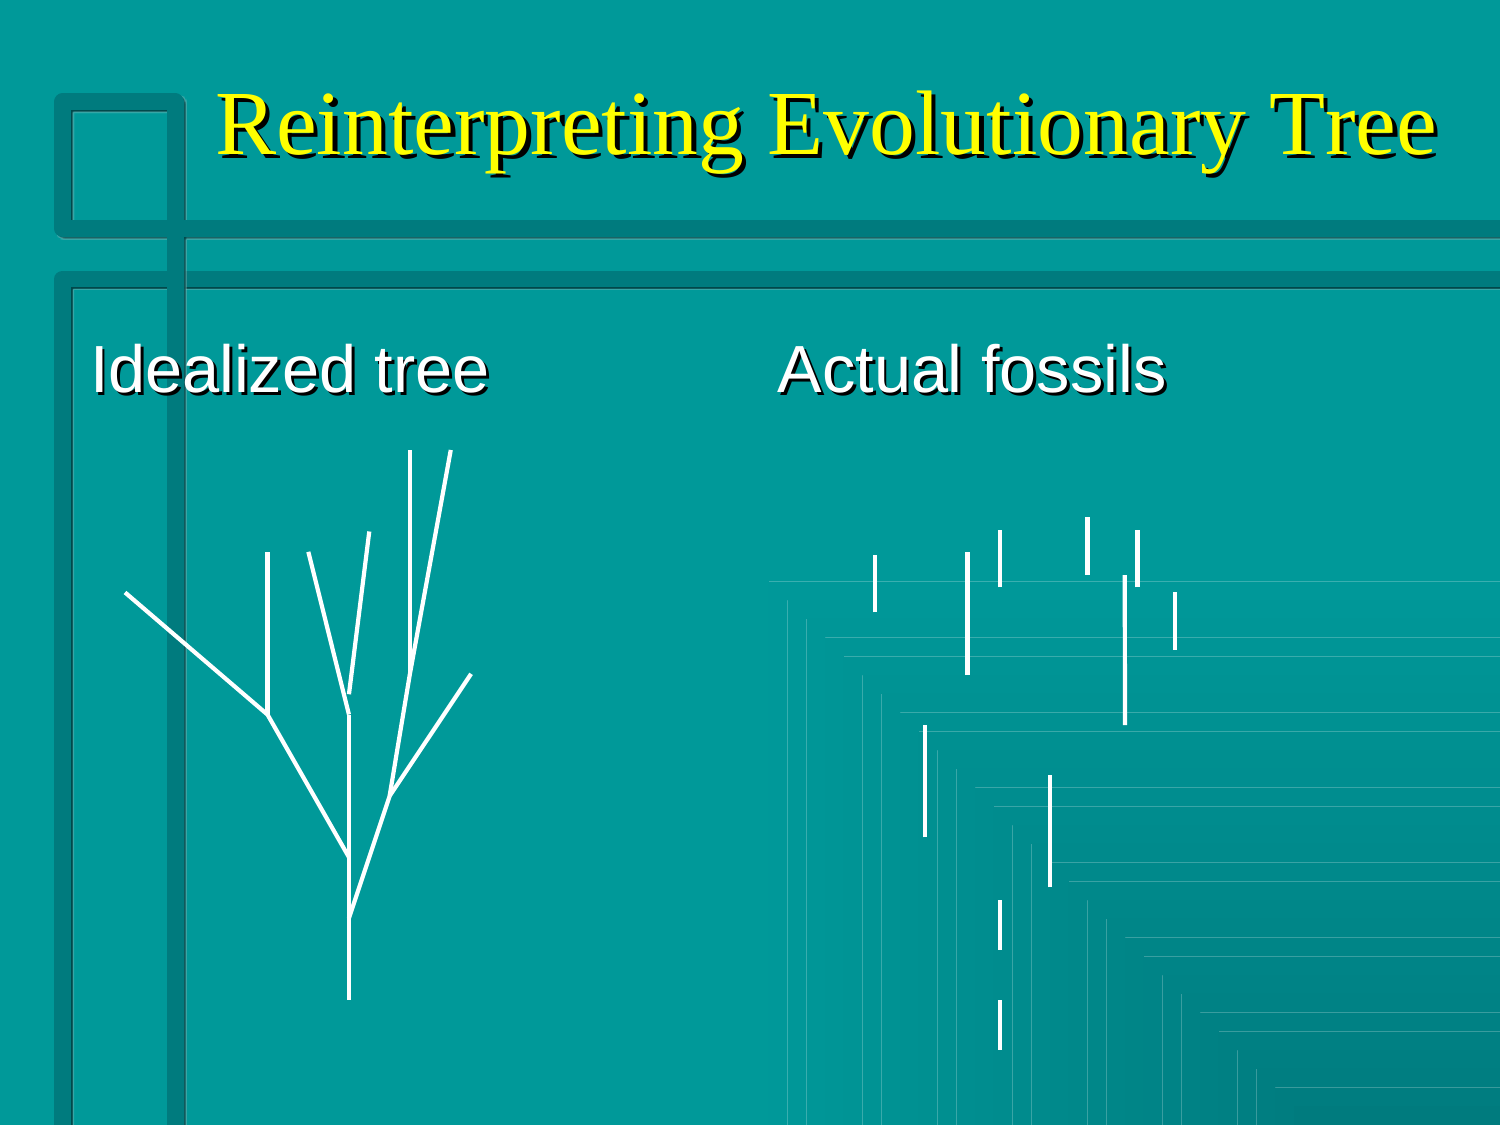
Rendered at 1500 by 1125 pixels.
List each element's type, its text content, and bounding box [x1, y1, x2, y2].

title Reinterpreting Evolutionary Tree [200, 34, 1476, 213]
text_box Idealized tree [74, 324, 713, 415]
text_box Actual fossils [762, 324, 1338, 415]
